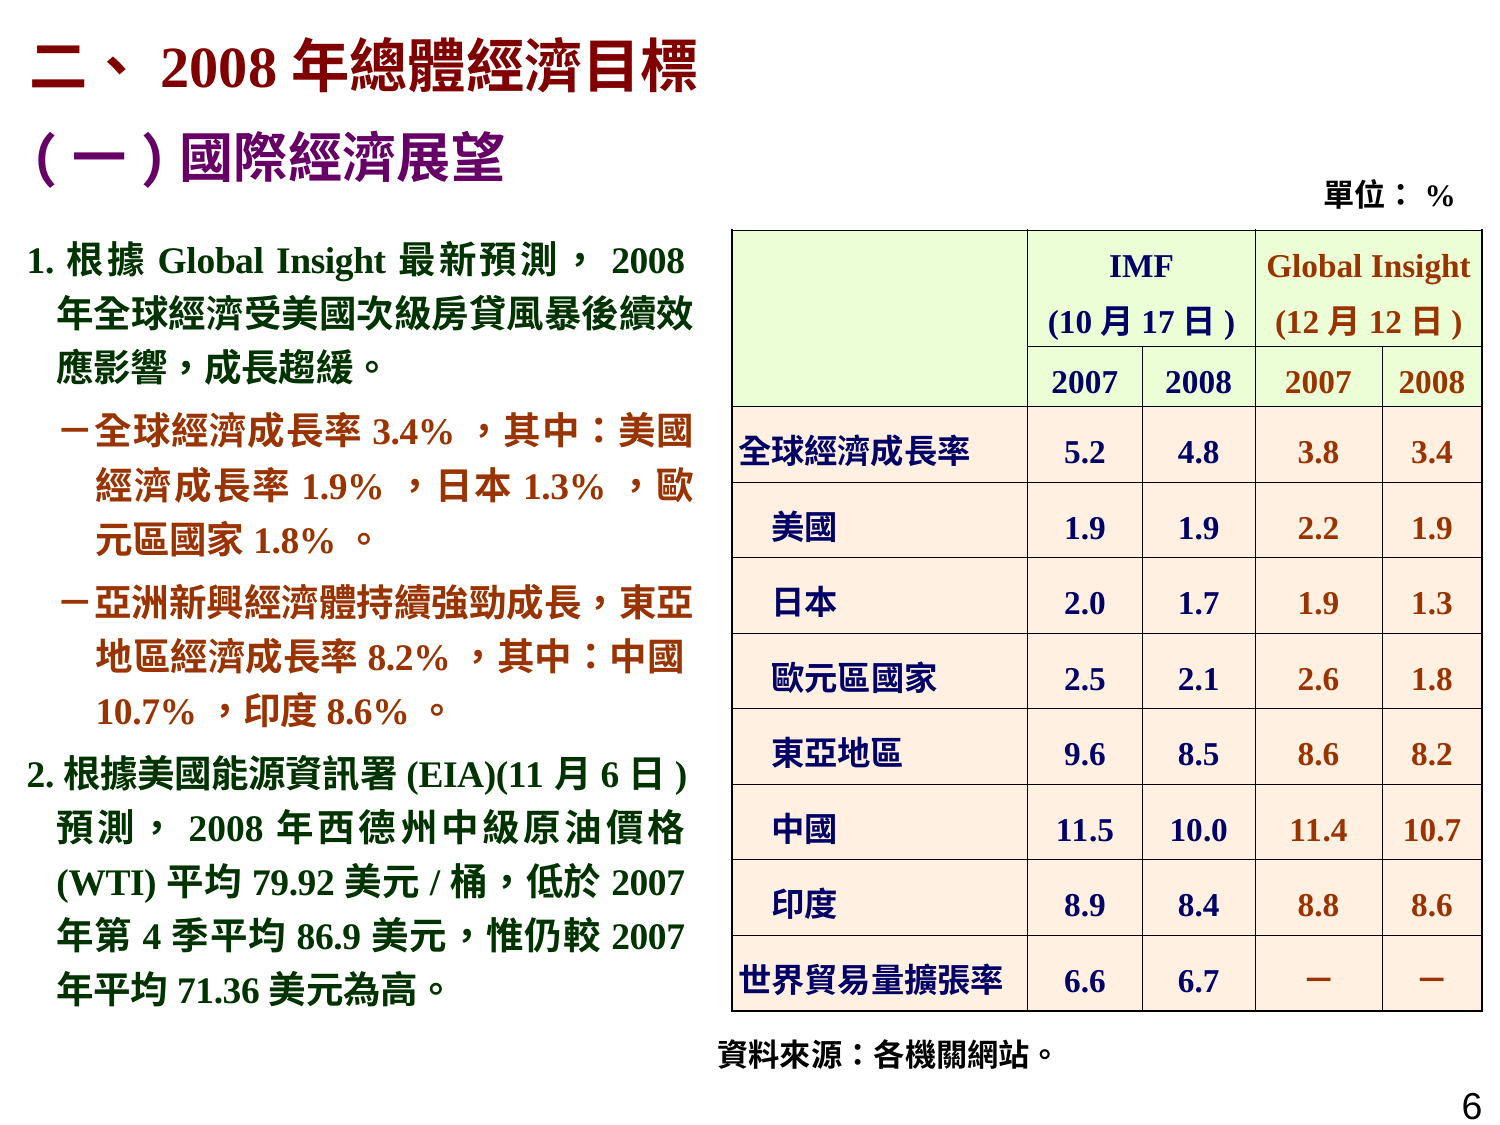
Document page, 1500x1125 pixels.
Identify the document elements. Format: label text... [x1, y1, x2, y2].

table_cell 3.8 [1256, 407, 1382, 482]
table_cell 2.6 [1256, 634, 1382, 708]
table_cell 2007 [1028, 347, 1142, 406]
table_header Global Insight (12月12日) [1256, 231, 1481, 346]
table_cell 日本 [733, 558, 1027, 633]
table_cell 11.5 [1028, 785, 1142, 859]
table_cell 2007 [1256, 347, 1382, 406]
table_cell 印度 [733, 860, 1027, 935]
table_cell 1.9 [1383, 483, 1481, 557]
table_cell 8.5 [1143, 709, 1255, 784]
table_cell 8.6 [1383, 860, 1481, 935]
table_cell 8.9 [1028, 860, 1142, 935]
table_cell 2008 [1383, 347, 1481, 406]
table_cell 東亞地區 [733, 709, 1027, 784]
table_cell 8.6 [1256, 709, 1382, 784]
table_cell 美國 [733, 483, 1027, 557]
table_cell 2.2 [1256, 483, 1382, 557]
text_box 1.根據Global Insight最新預測，2008年全球經濟受美國次級房貸風暴後續效應影響，成長趨緩。 －全球經濟成長率3.4%，其中：美國經濟成長率1.9%，日本1.3%，歐元區國家1.8%。 －亞洲新興經濟體持續強勁成長，東亞地區經濟成長率8.2%，其中：中國10.7%，印度8.6%。 2.根據美國能源資訊署(EIA)(11月6日)預測，2008年西德州中級原油價格(WTI)平均79.92美元/桶，低於2007年第4季平均86.9美元，惟仍較2007年平均71.36美元為高。 [11, 219, 709, 1019]
table_cell 6.7 [1143, 936, 1255, 1010]
table_cell 1.8 [1383, 634, 1481, 708]
table_cell 1.7 [1143, 558, 1255, 633]
table_cell 1.3 [1383, 558, 1481, 633]
table_cell － [1383, 936, 1481, 1010]
table_header [733, 231, 1027, 347]
table_cell 世界貿易量擴張率 [733, 936, 1027, 1010]
text_box 資料來源：各機關網站。 [702, 1034, 1459, 1081]
table_cell 1.9 [1256, 558, 1382, 633]
table_cell 8.4 [1143, 860, 1255, 935]
table_cell 10.7 [1383, 785, 1481, 859]
table_cell 8.2 [1383, 709, 1481, 784]
table_cell 1.9 [1028, 483, 1142, 557]
title (一)國際經濟展望 [17, 107, 632, 197]
table_cell 1.9 [1143, 483, 1255, 557]
table_cell 歐元區國家 [733, 634, 1027, 708]
table_cell [733, 347, 1027, 406]
table_cell 2.5 [1028, 634, 1142, 708]
table_cell 9.6 [1028, 709, 1142, 784]
table_cell 2008 [1143, 347, 1255, 406]
table_cell 6.6 [1028, 936, 1142, 1010]
table_cell 10.0 [1143, 785, 1255, 859]
table_cell 2.0 [1028, 558, 1142, 633]
table_header IMF (10月17日) [1028, 231, 1255, 346]
table_cell 全球經濟成長率 [733, 407, 1027, 482]
table_cell 8.8 [1256, 860, 1382, 935]
table_cell 4.8 [1143, 407, 1255, 482]
table_cell 5.2 [1028, 407, 1142, 482]
table_cell 2.1 [1143, 634, 1255, 708]
text_box 單位：% [950, 174, 1471, 221]
table_cell 3.4 [1383, 407, 1481, 482]
text_box 二、2008年總體經濟目標 [15, 21, 852, 107]
table_cell 中國 [733, 785, 1027, 859]
text_box 6 [1446, 1074, 1500, 1125]
table_cell － [1256, 936, 1382, 1010]
table_cell 11.4 [1256, 785, 1382, 859]
